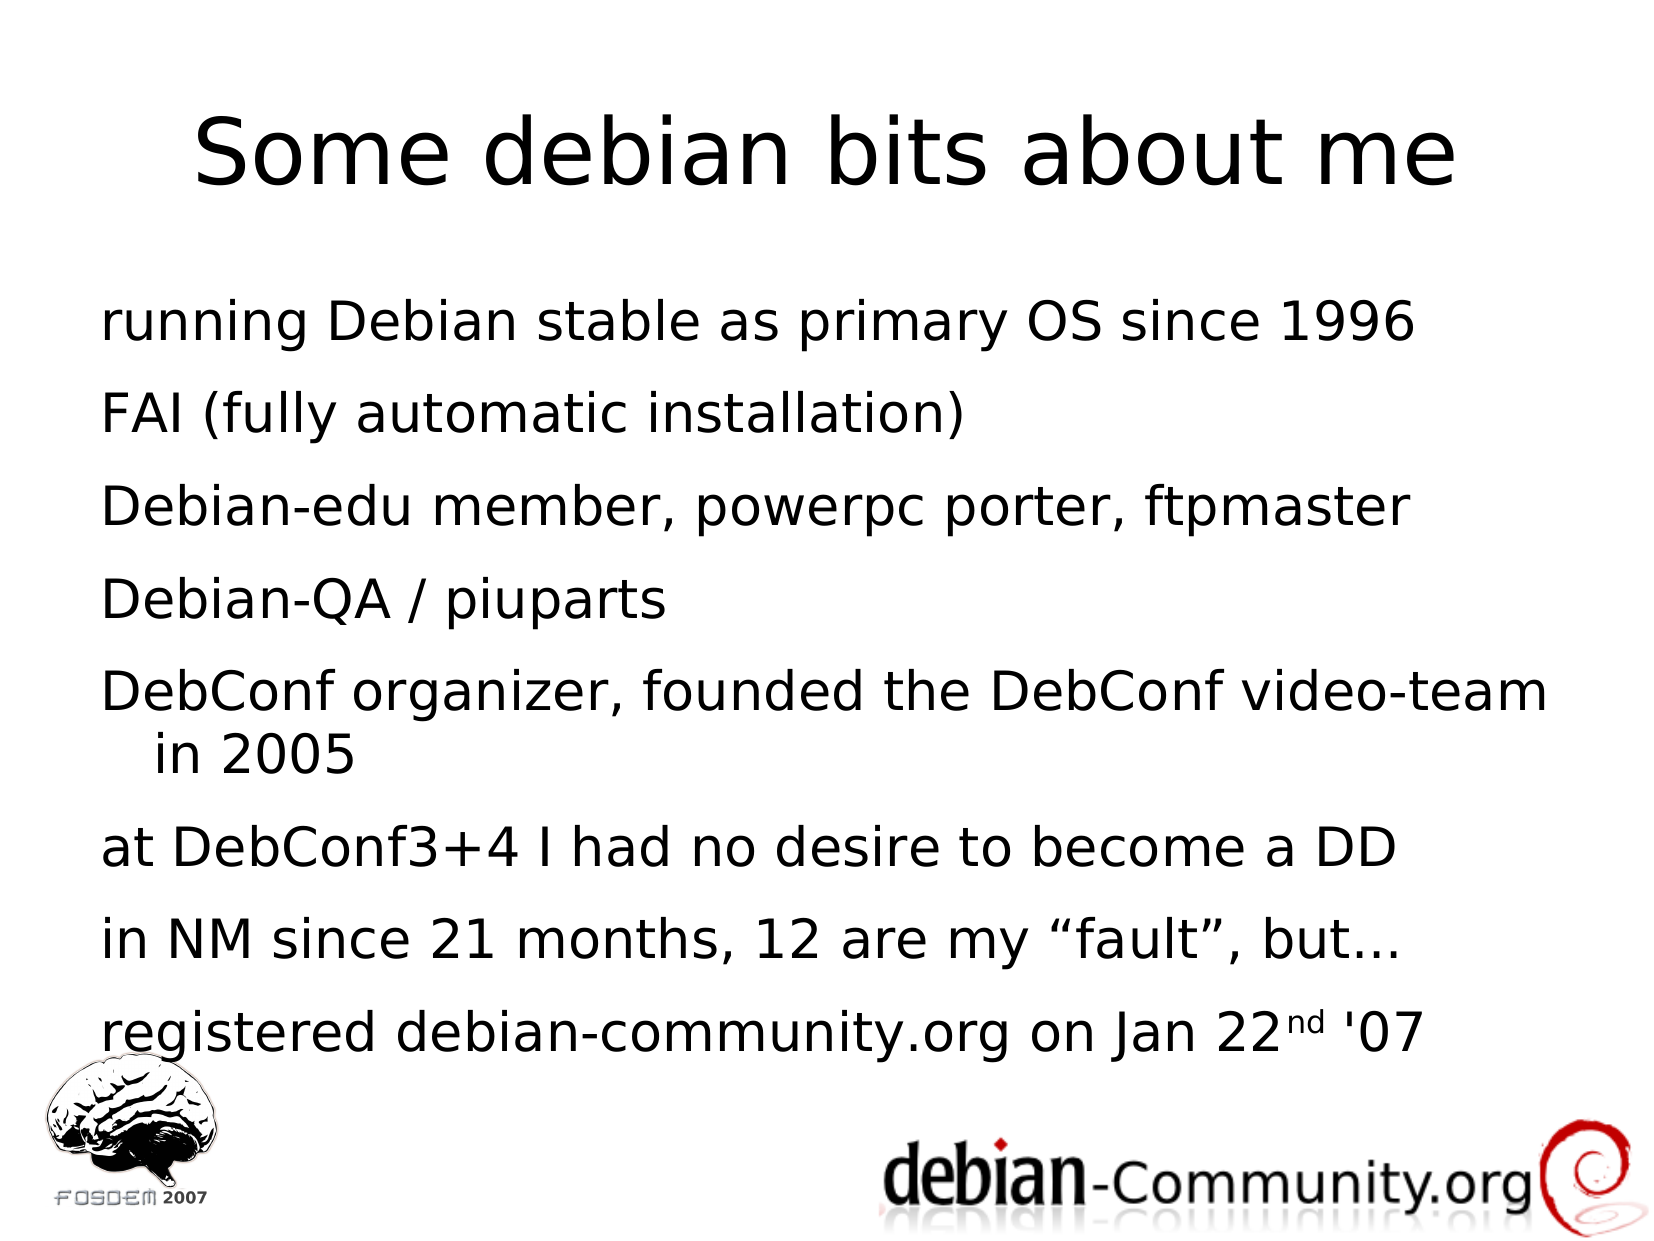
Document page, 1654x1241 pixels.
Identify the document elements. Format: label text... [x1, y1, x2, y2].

picture [876, 1113, 1654, 1241]
picture [37, 1050, 226, 1211]
title Some debian bits about me [82, 49, 1571, 257]
list running Debian stable as primary OS since 1996 FAI (fully automatic installation) Debian-edu member, powerpc porter, ftpmaster Debian-QA / piuparts DebConf organizer, founded the DebConf video-team in 2005 at DebConf3+4 I had no desire to become a DD in NM since 21 months, 12 are my “fault”, but... registered debian-community.org on Jan 22nd '07 [82, 290, 1571, 1109]
